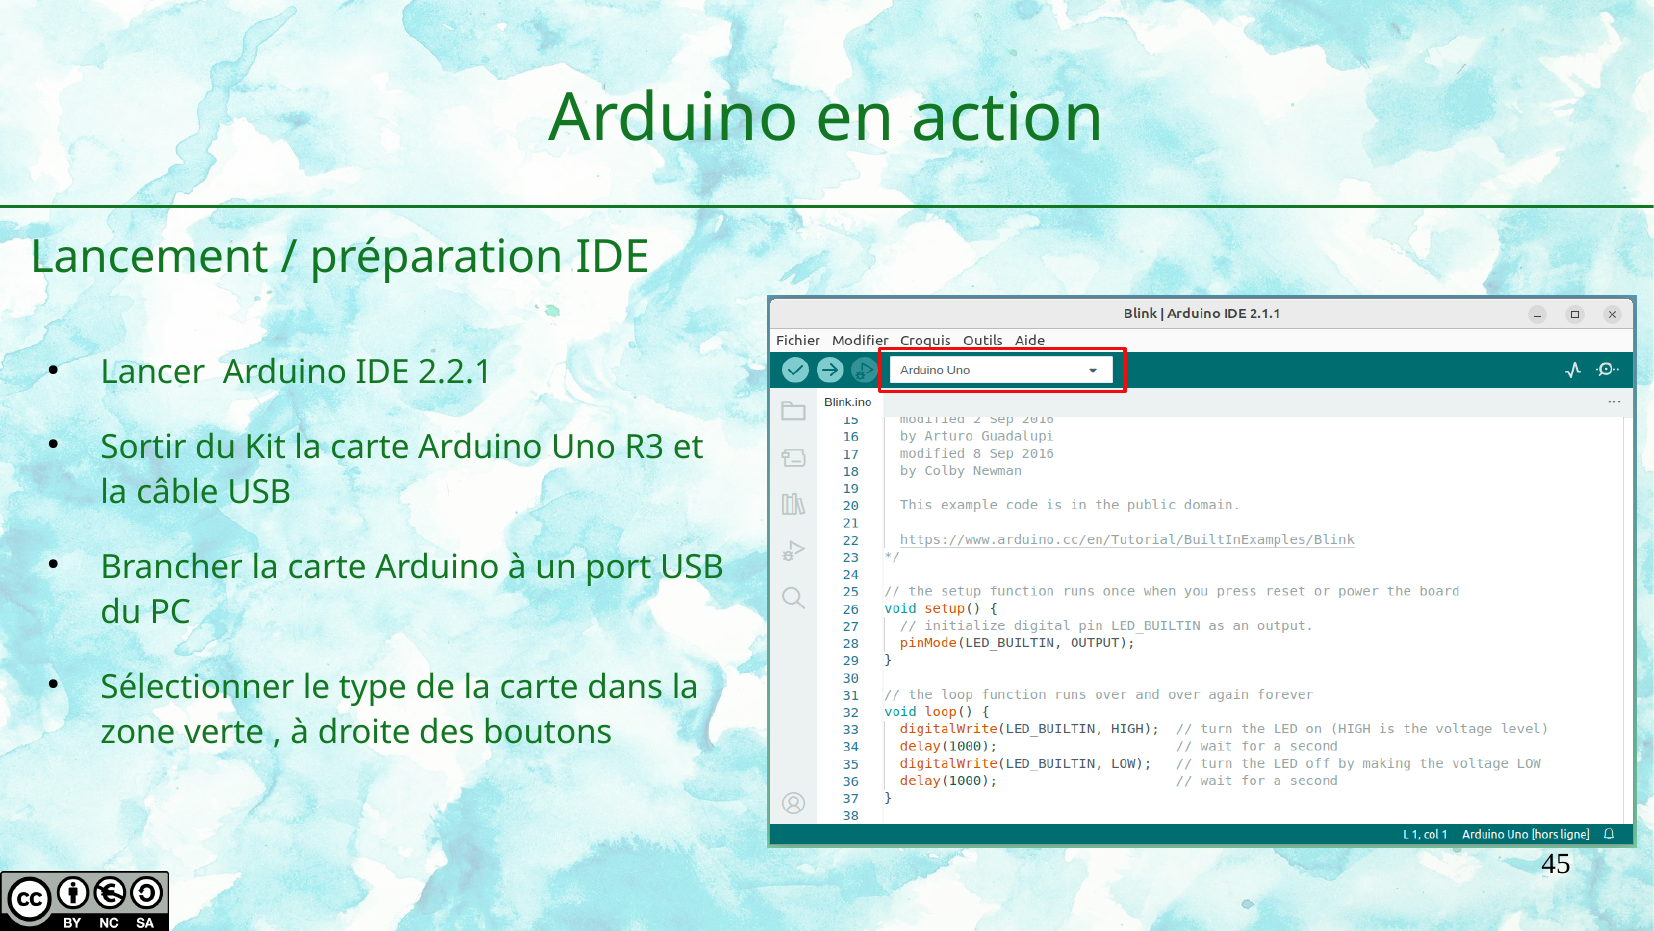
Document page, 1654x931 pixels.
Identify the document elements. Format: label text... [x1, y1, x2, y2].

picture [0, 871, 169, 931]
title Arduino en action [82, 37, 1571, 193]
picture [767, 295, 1637, 849]
list Lancer Arduino IDE 2.2.1 Sortir du Kit la carte Arduino Uno R3 et la câble USB Brancher la carte Arduino à un port USB du PC Sélectionner le type de la carte dans la zone verte , à droite des boutons [29, 347, 739, 833]
list Lancement / préparation IDE [29, 223, 857, 325]
